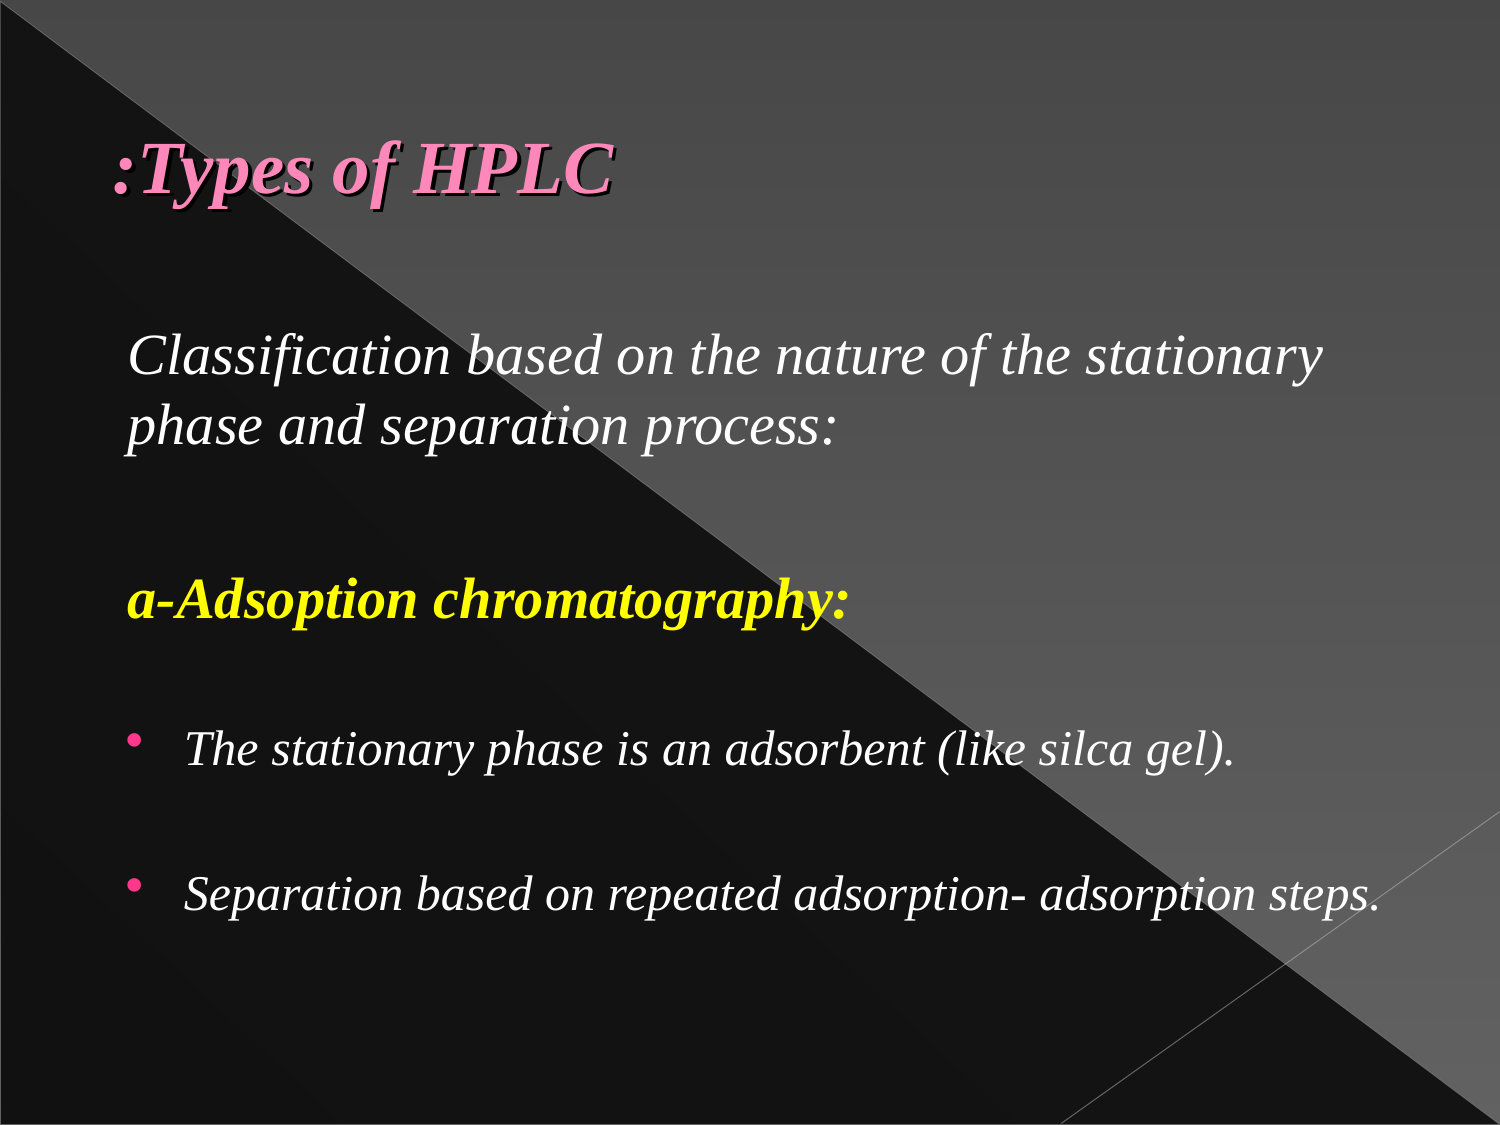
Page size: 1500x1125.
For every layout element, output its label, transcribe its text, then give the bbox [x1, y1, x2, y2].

list Classification based on the nature of the stationary phase and separation process: a-Adsoption chromatography: The stationary phase is an adsorbent (like silca gel). Separation based on repeated adsorption- adsorption steps. [75, 308, 1459, 1059]
title Types of HPLC: [75, 43, 1426, 274]
